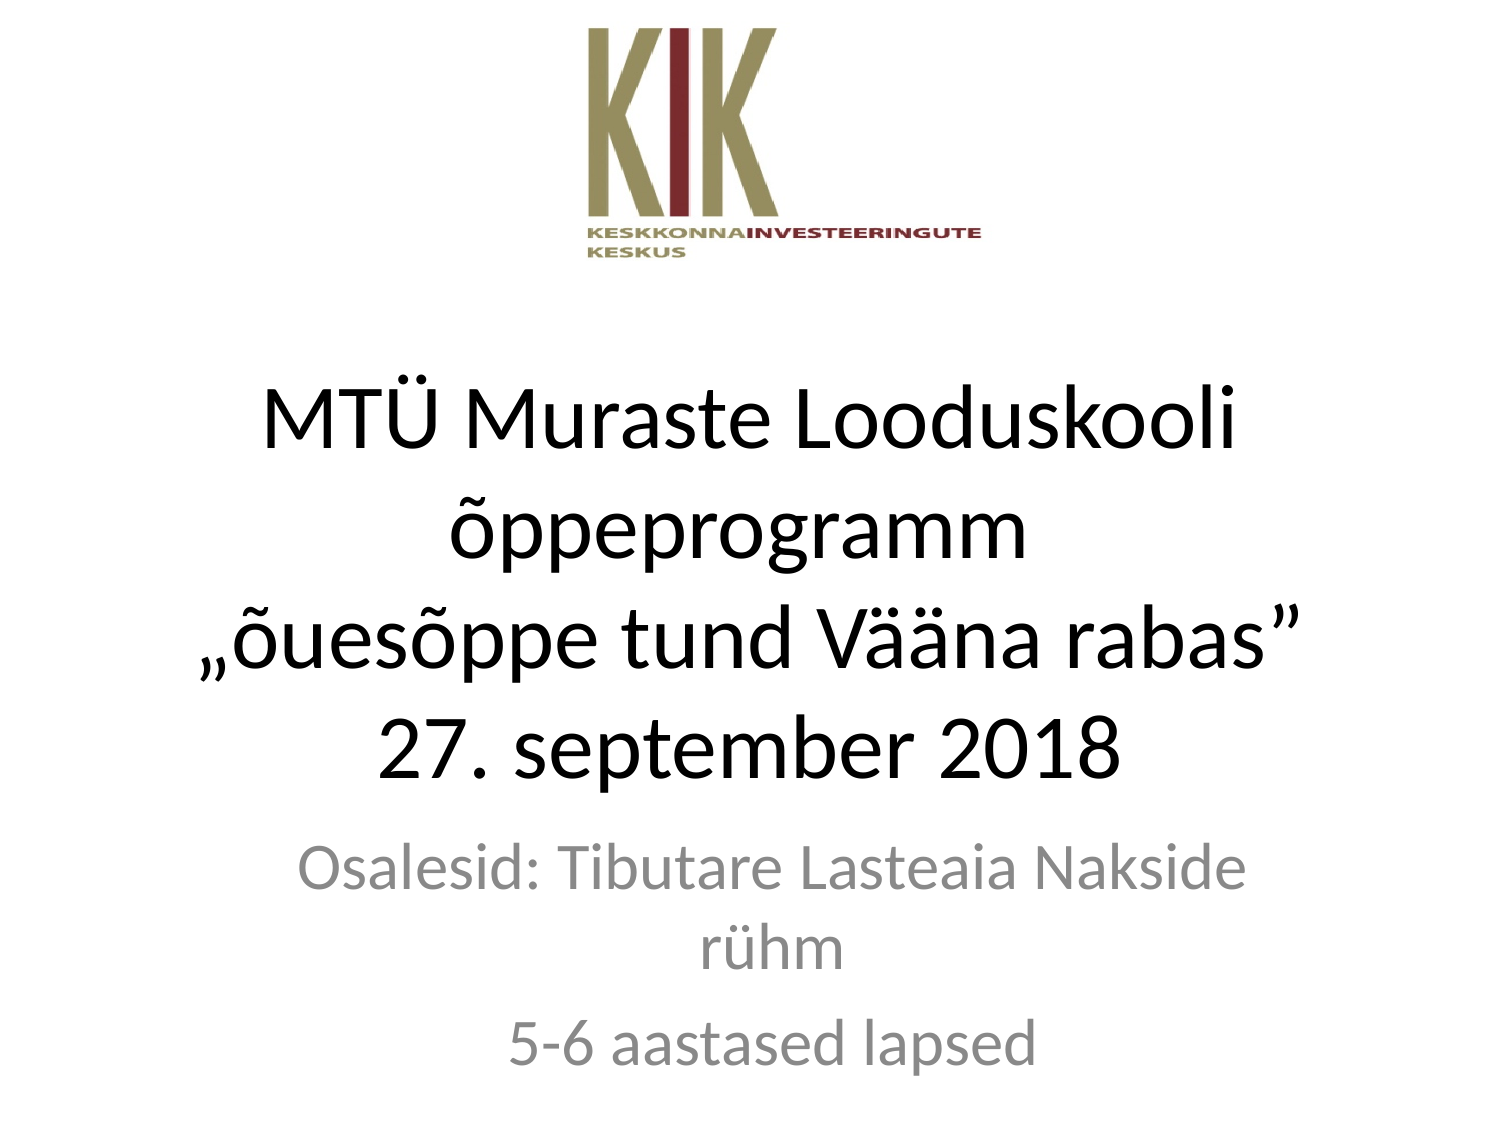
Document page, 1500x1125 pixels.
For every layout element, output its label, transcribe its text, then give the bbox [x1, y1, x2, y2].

picture [531, 11, 1015, 274]
title MTÜ Muraste Looduskooli õppeprogramm „õuesõppe tund Vääna rabas” 27. september 2018 [112, 349, 1388, 591]
subtitle Osalesid: Tibutare Lasteaia Nakside rühm 5-6 aastased lapsed [248, 814, 1299, 1103]
